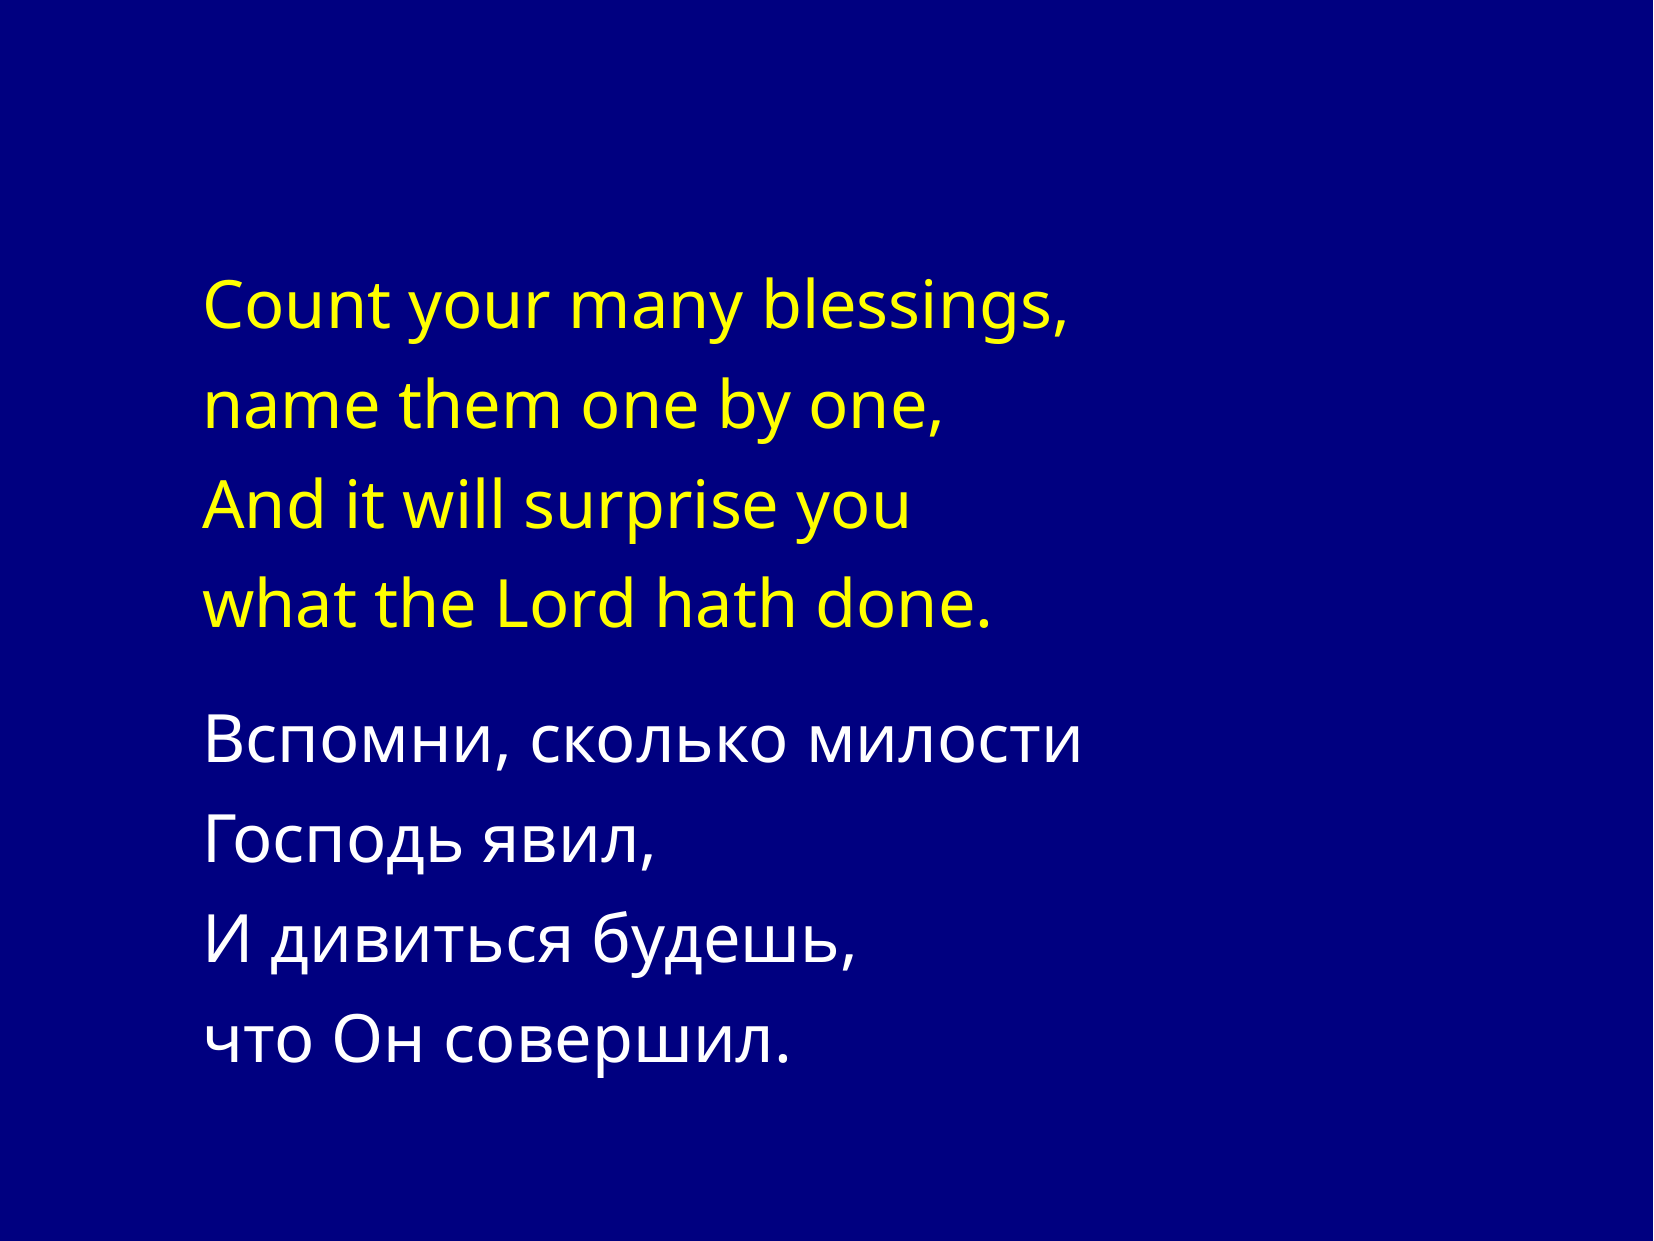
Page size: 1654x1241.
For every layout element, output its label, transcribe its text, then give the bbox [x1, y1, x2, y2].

text_box Count your many blessings, name them one by one, And it will surprise you what the Lord hath done. [75, 150, 1576, 638]
text_box Вспомни, сколько милости Господь явил, И дивиться будешь, что Он совершил. [75, 675, 1576, 1163]
